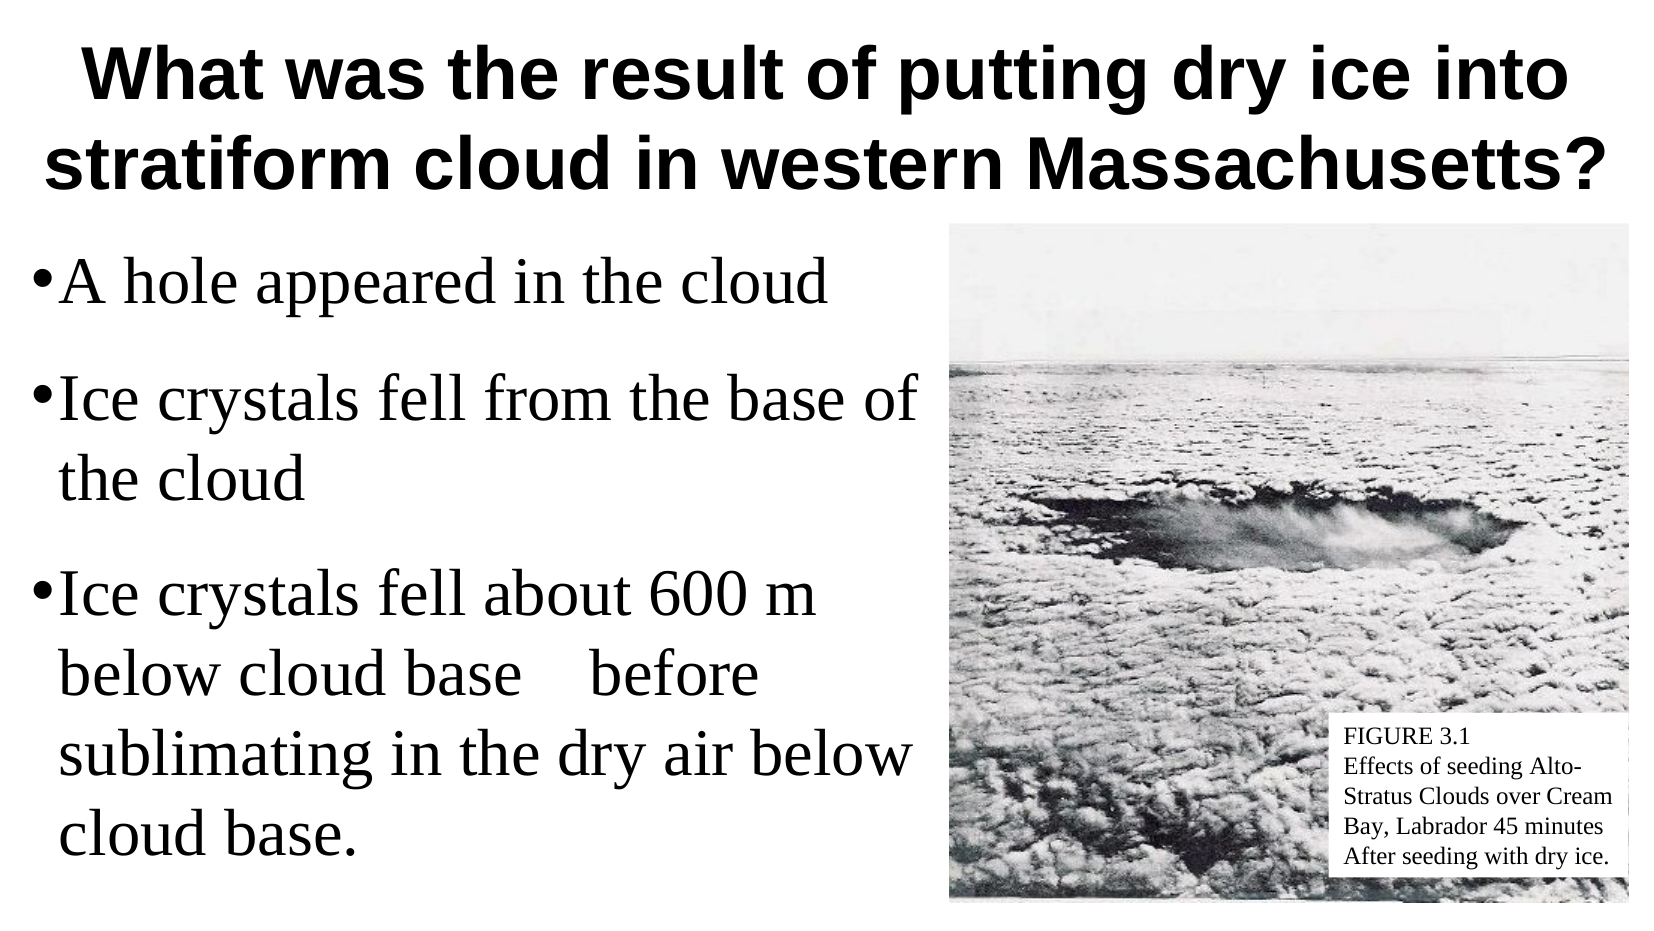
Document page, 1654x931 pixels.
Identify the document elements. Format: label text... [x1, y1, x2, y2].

list A hole appeared in the cloud Ice crystals fell from the base of the cloud Ice crystals fell about 600 m below cloud base before sublimating in the dry air below cloud base. [15, 229, 949, 883]
text_box FIGURE 3.1 Effects of seeding Alto- Stratus Clouds over Cream Bay, Labrador 45 minutes After seeding with dry ice. [1328, 712, 1629, 878]
title What was the result of putting dry ice into stratiform cloud in western Massachusetts? [0, 0, 1654, 230]
picture [949, 222, 1629, 903]
